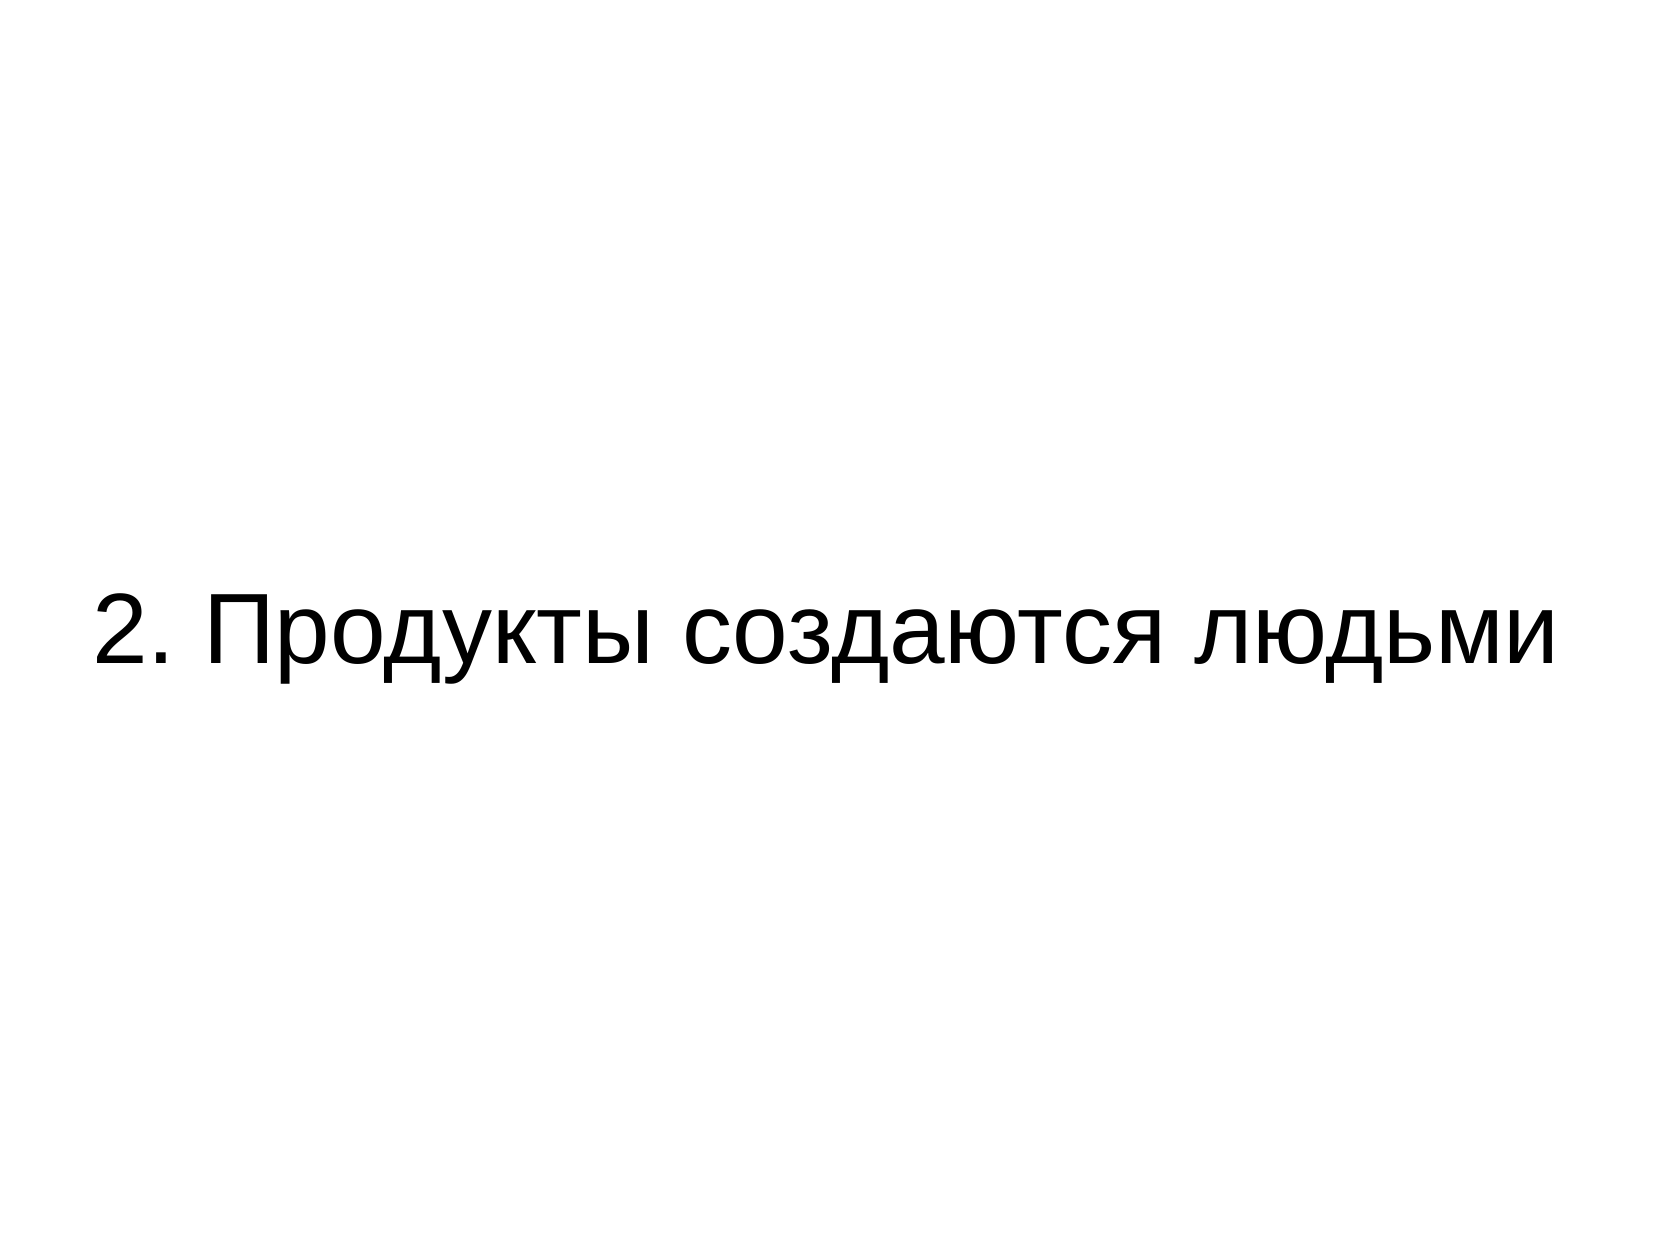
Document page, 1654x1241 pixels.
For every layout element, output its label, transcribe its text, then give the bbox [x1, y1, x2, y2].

list 2. Продукты создаются людьми [82, 124, 1571, 1010]
